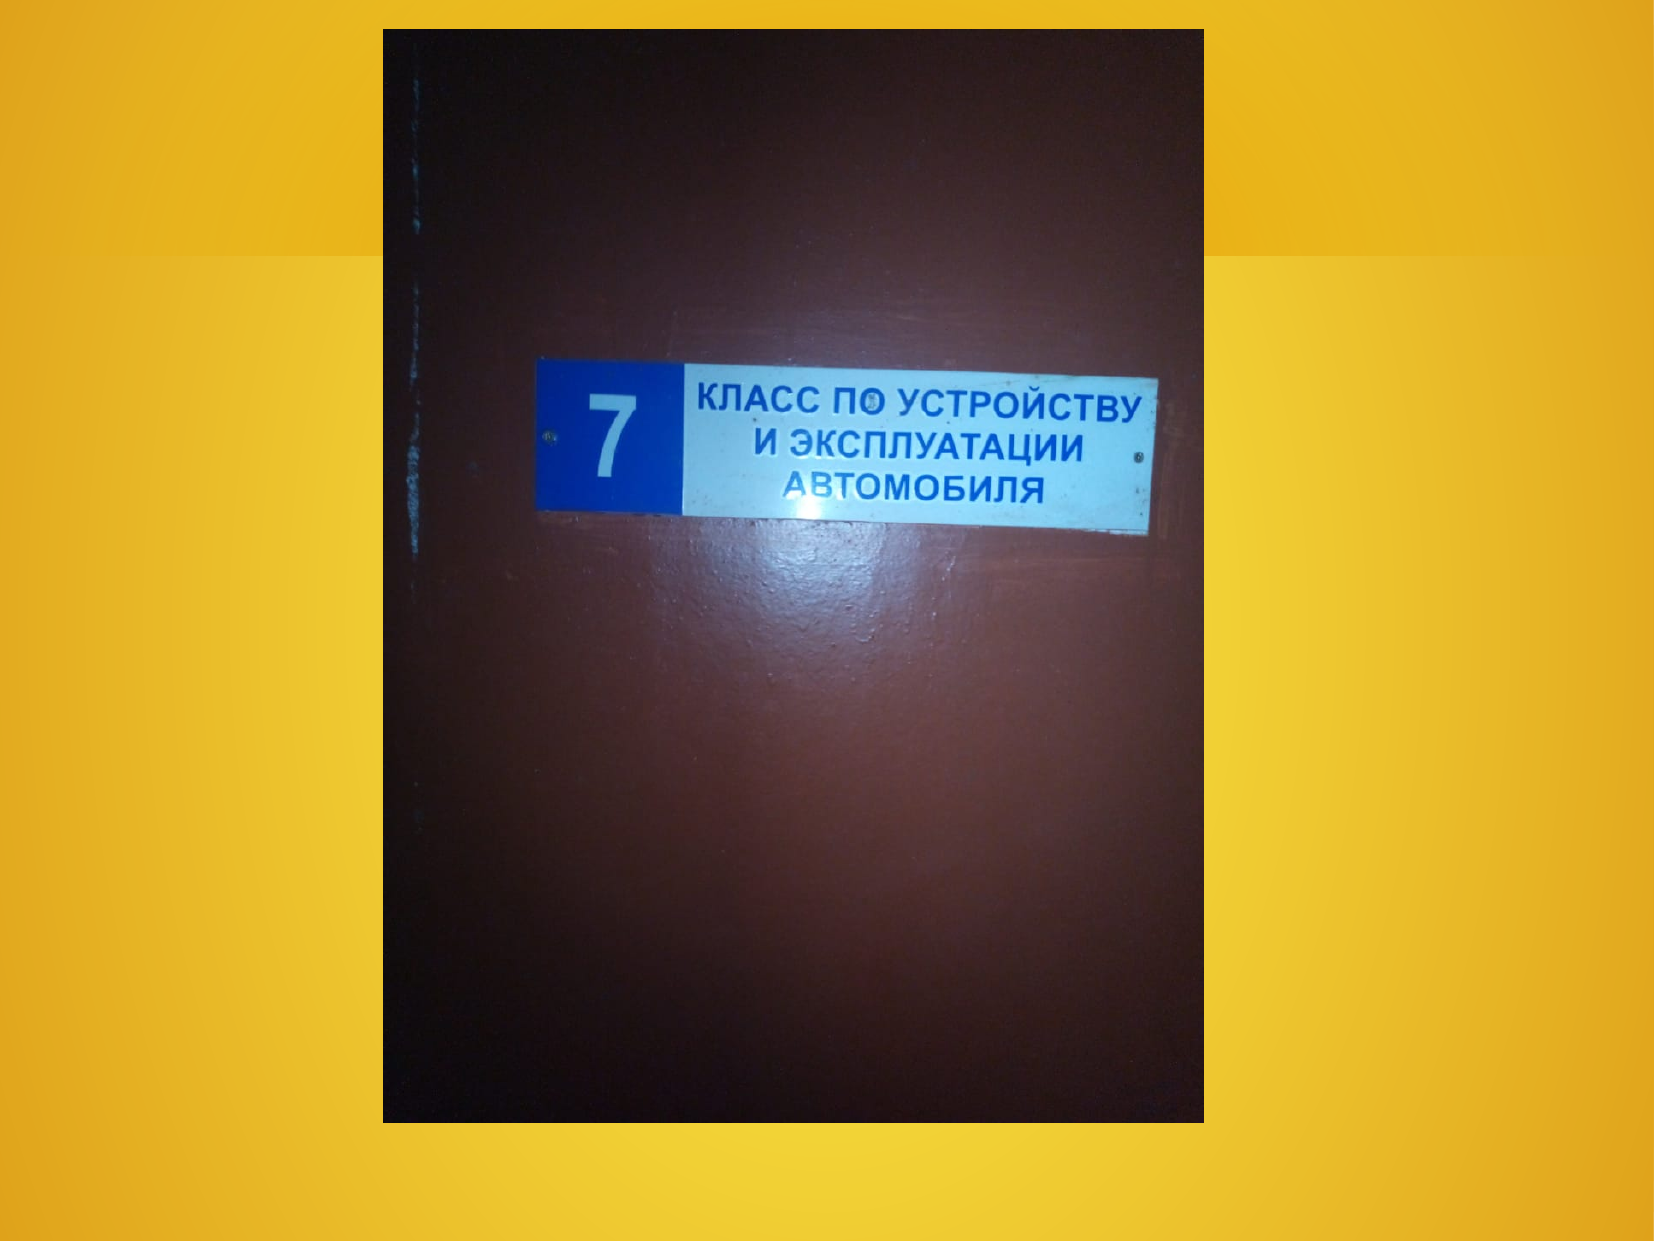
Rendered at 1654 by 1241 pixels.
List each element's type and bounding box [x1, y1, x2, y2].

picture [383, 29, 1204, 1123]
